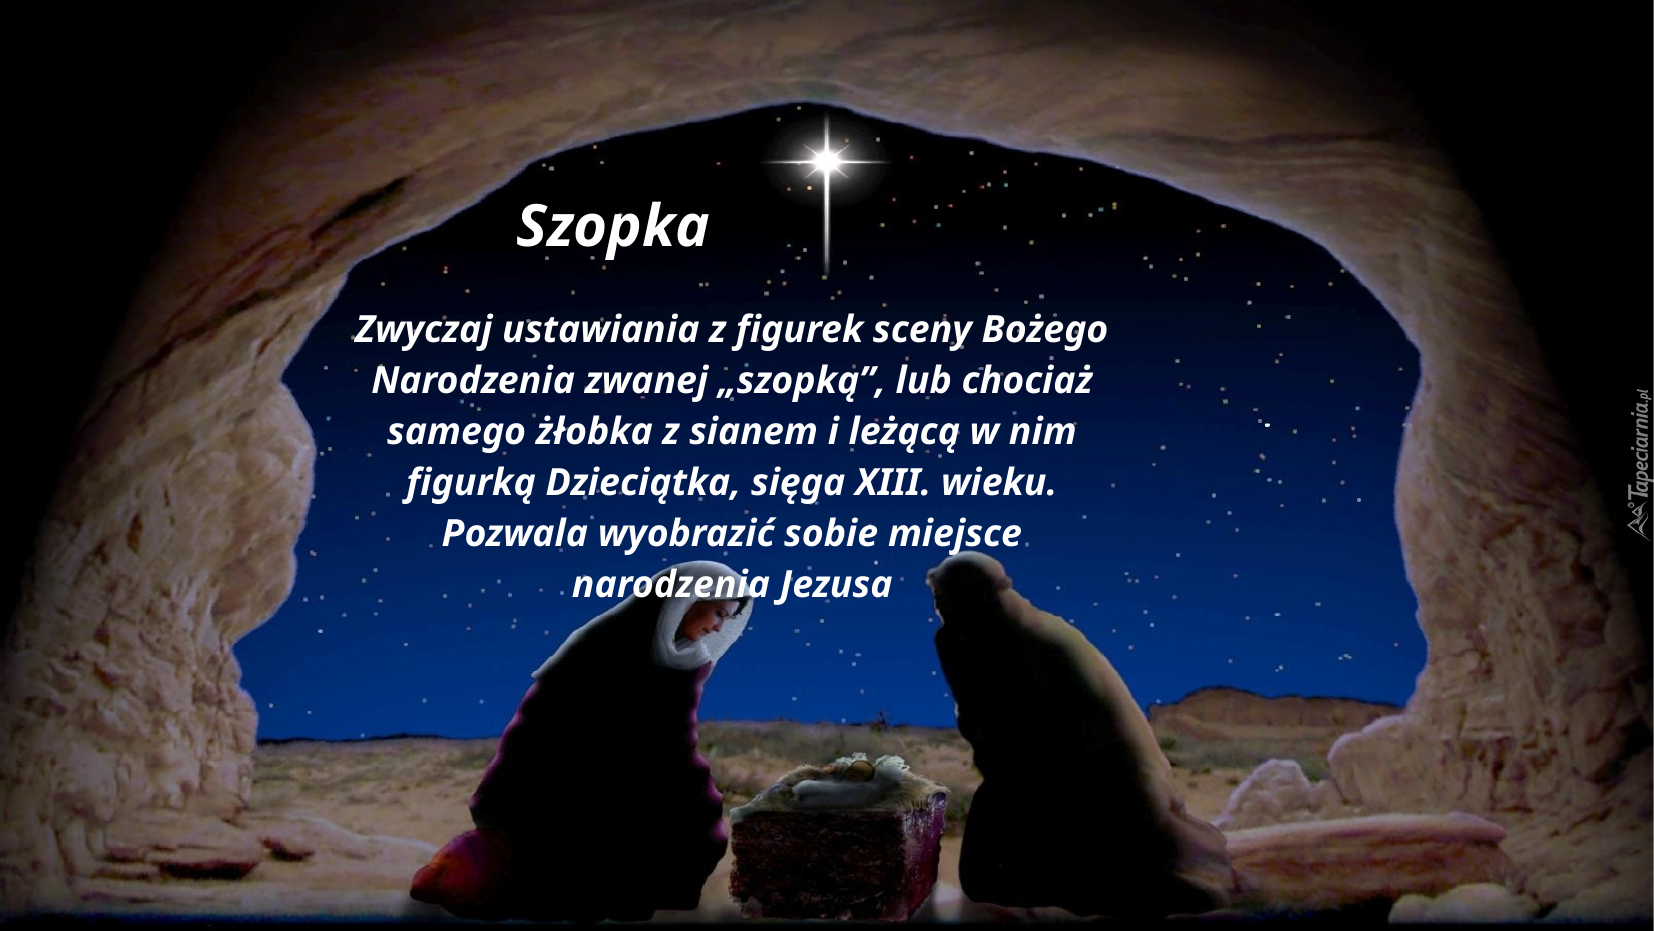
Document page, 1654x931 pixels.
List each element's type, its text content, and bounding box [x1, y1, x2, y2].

text_box Zwyczaj ustawiania z figurek sceny Bożego Narodzenia zwanej „szopką”, lub chociaż samego żłobka z sianem i leżącą w nim figurką Dzieciątka, sięga XIII. wieku. Pozwala wyobrazić sobie miejsce narodzenia Jezusa [324, 295, 1140, 524]
picture [0, 0, 1654, 931]
text_box Szopka [501, 177, 752, 295]
